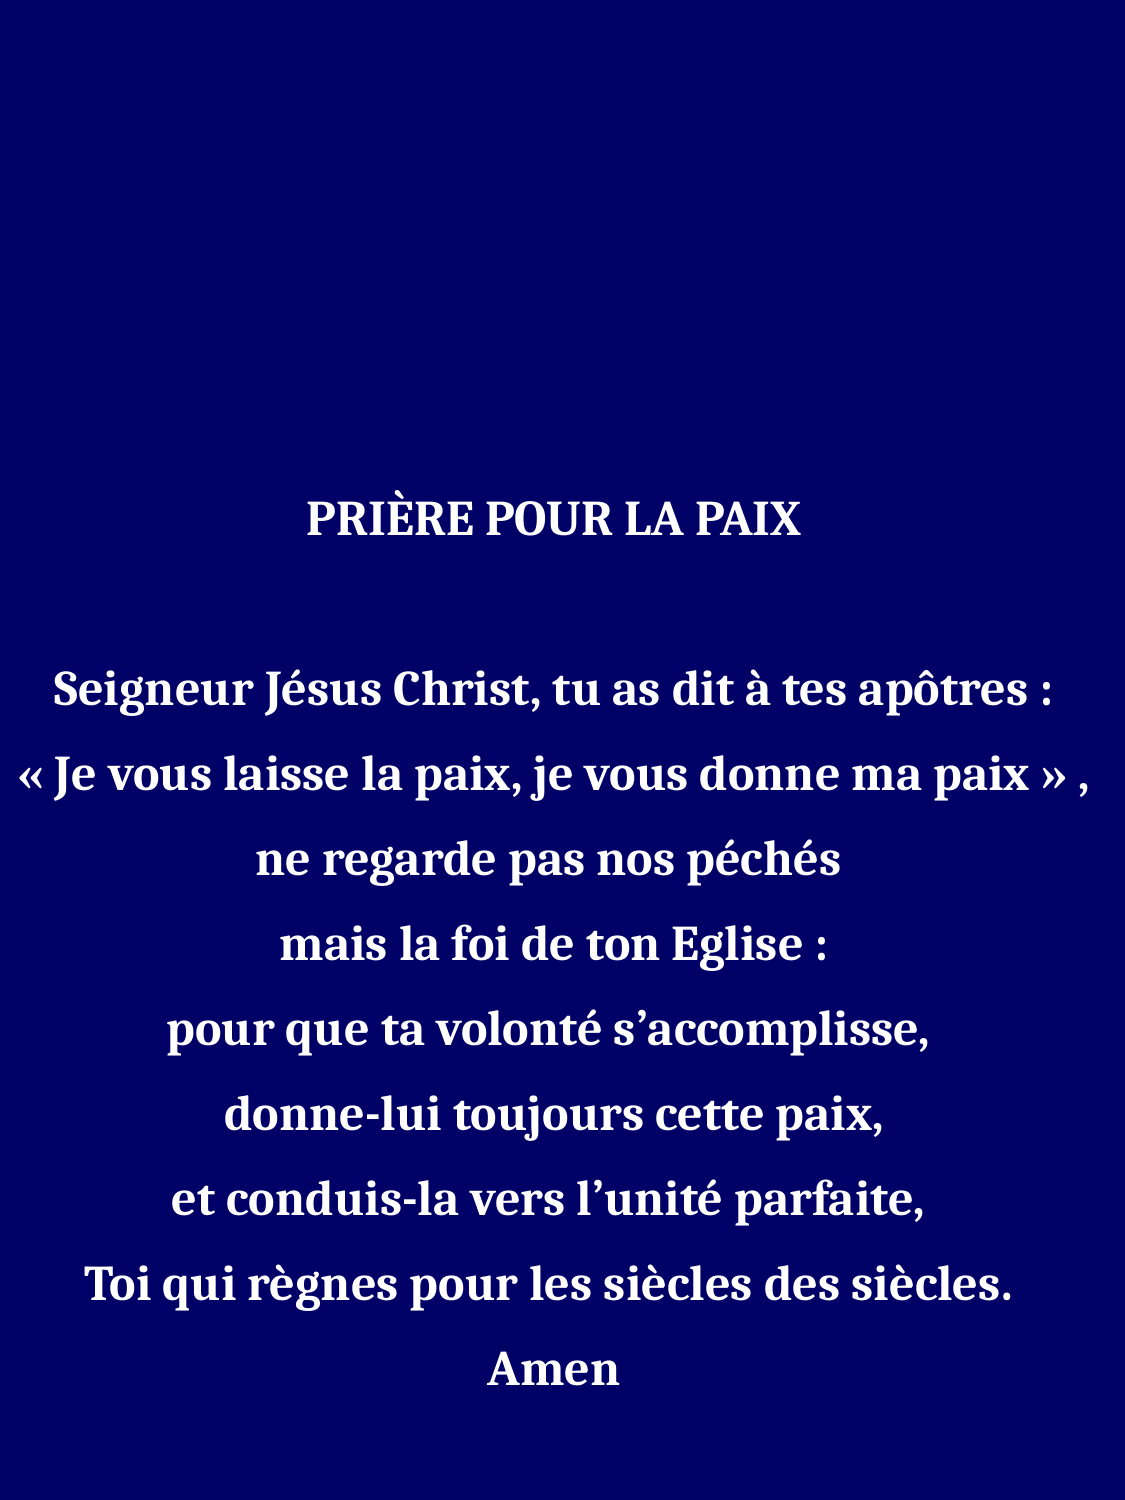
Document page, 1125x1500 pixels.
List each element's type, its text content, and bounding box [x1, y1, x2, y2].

text_box PRIÈRE POUR LA PAIX Seigneur Jésus Christ, tu as dit à tes apôtres : « Je vous laisse la paix, je vous donne ma paix » , ne regarde pas nos péchés mais la foi de ton Eglise : pour que ta volonté s’accomplisse, donne-lui toujours cette paix, et conduis-la vers l’unité parfaite, Toi qui règnes pour les siècles des siècles. Amen [0, 478, 1125, 1403]
